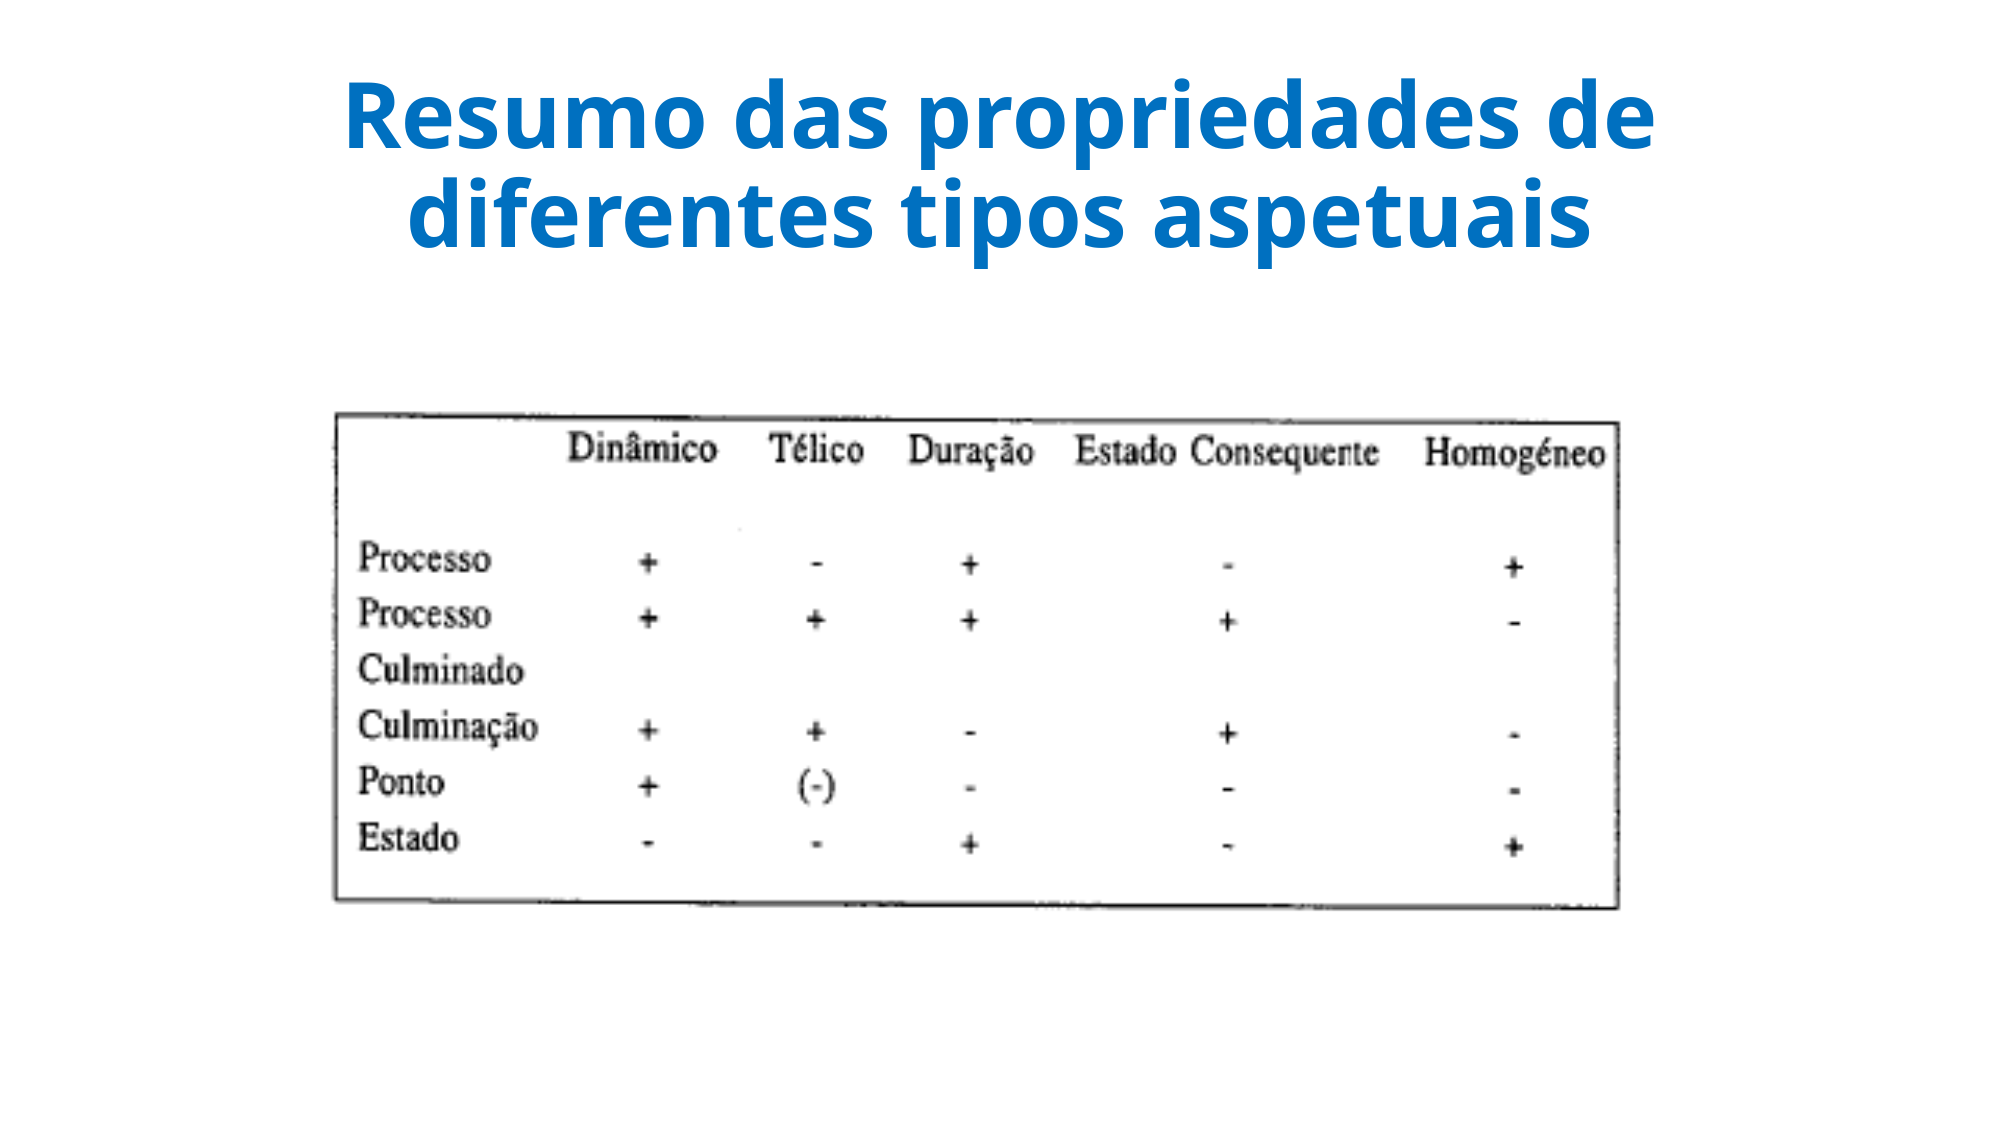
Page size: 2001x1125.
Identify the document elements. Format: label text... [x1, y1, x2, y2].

picture [167, 385, 1765, 952]
title Resumo das propriedades de diferentes tipos aspetuais [137, 59, 1863, 278]
